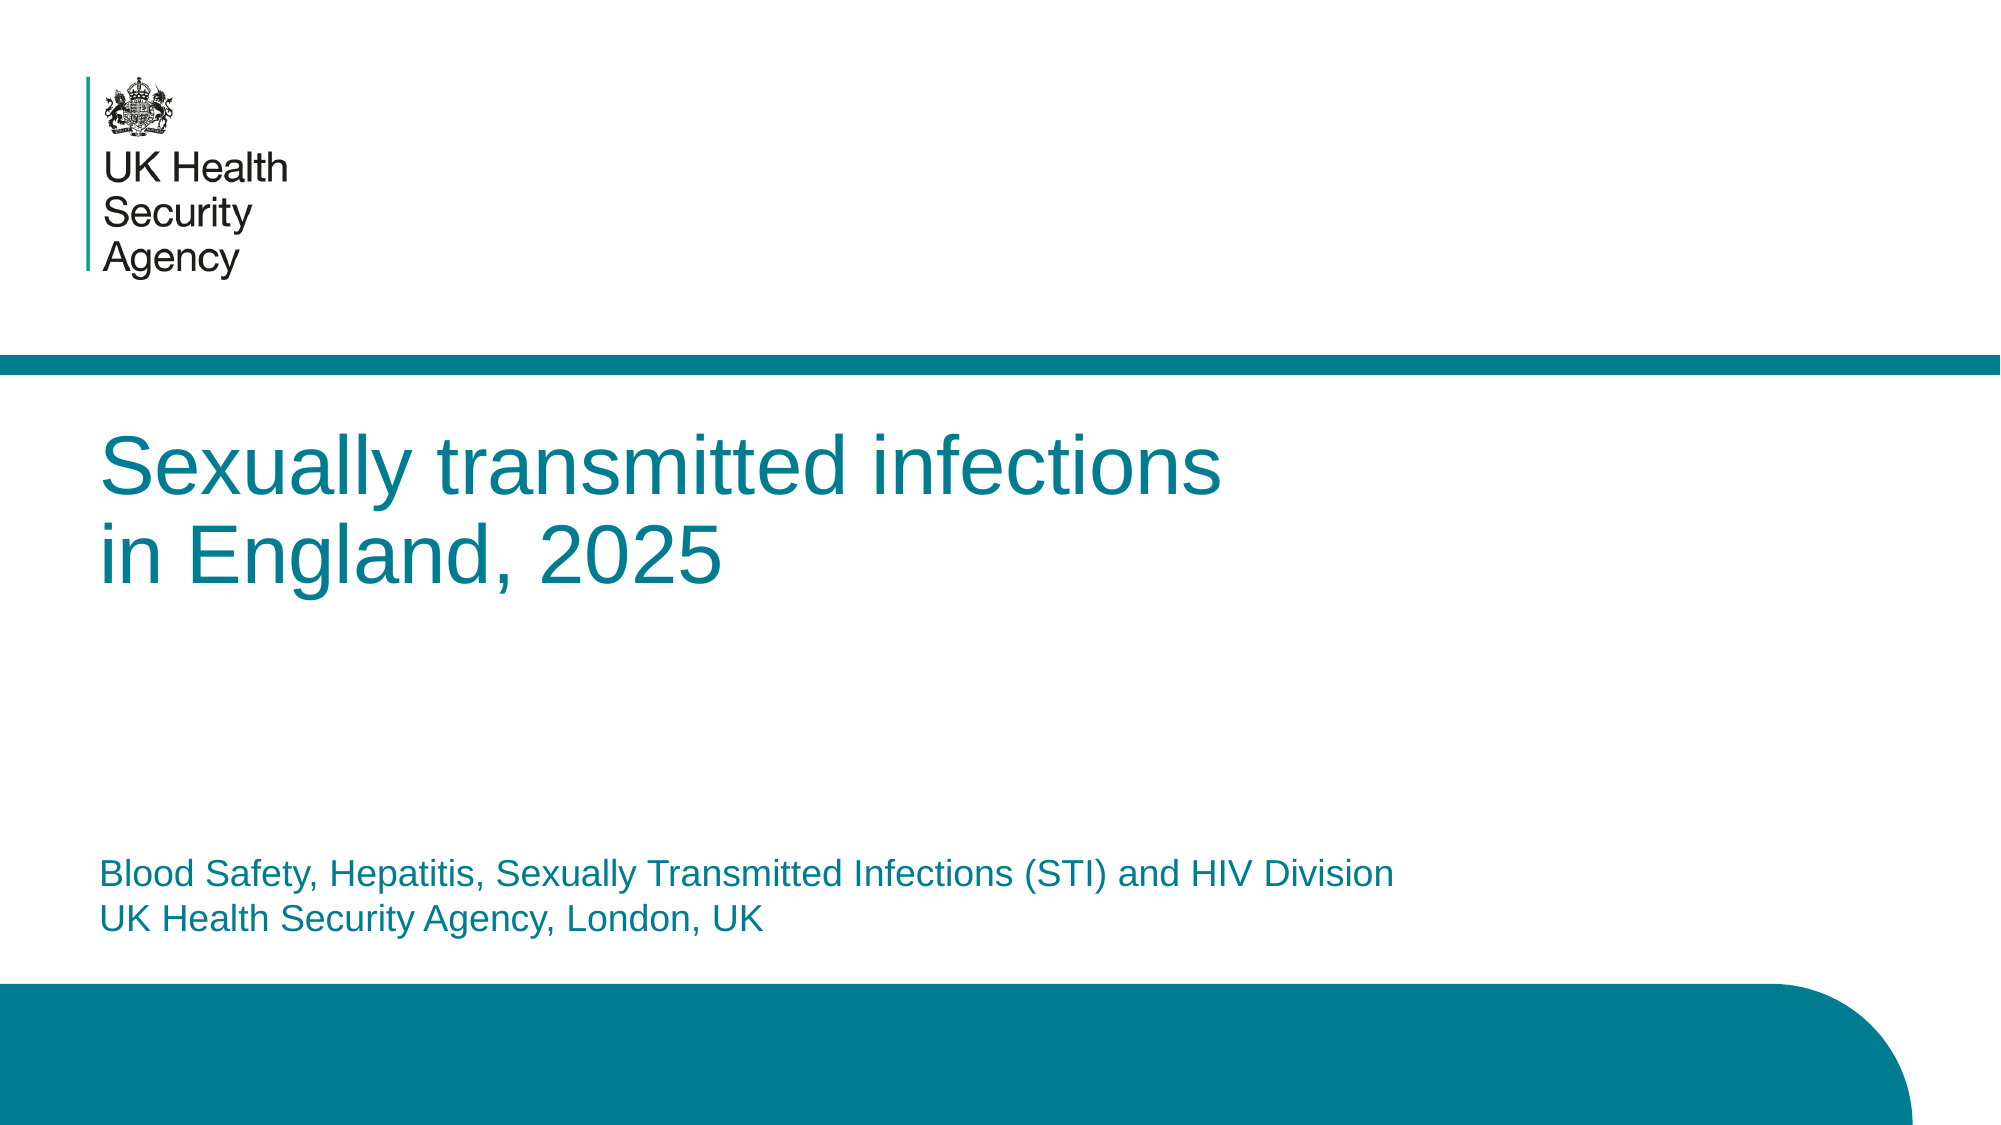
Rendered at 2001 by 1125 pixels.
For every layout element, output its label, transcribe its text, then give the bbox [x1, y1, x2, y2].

title Sexually transmitted infections in England, 2025 [84, 414, 1804, 807]
text_box Blood Safety, Hepatitis, Sexually Transmitted Infections (STI) and HIV Division UK Health Security Agency, London, UK [84, 840, 1540, 947]
